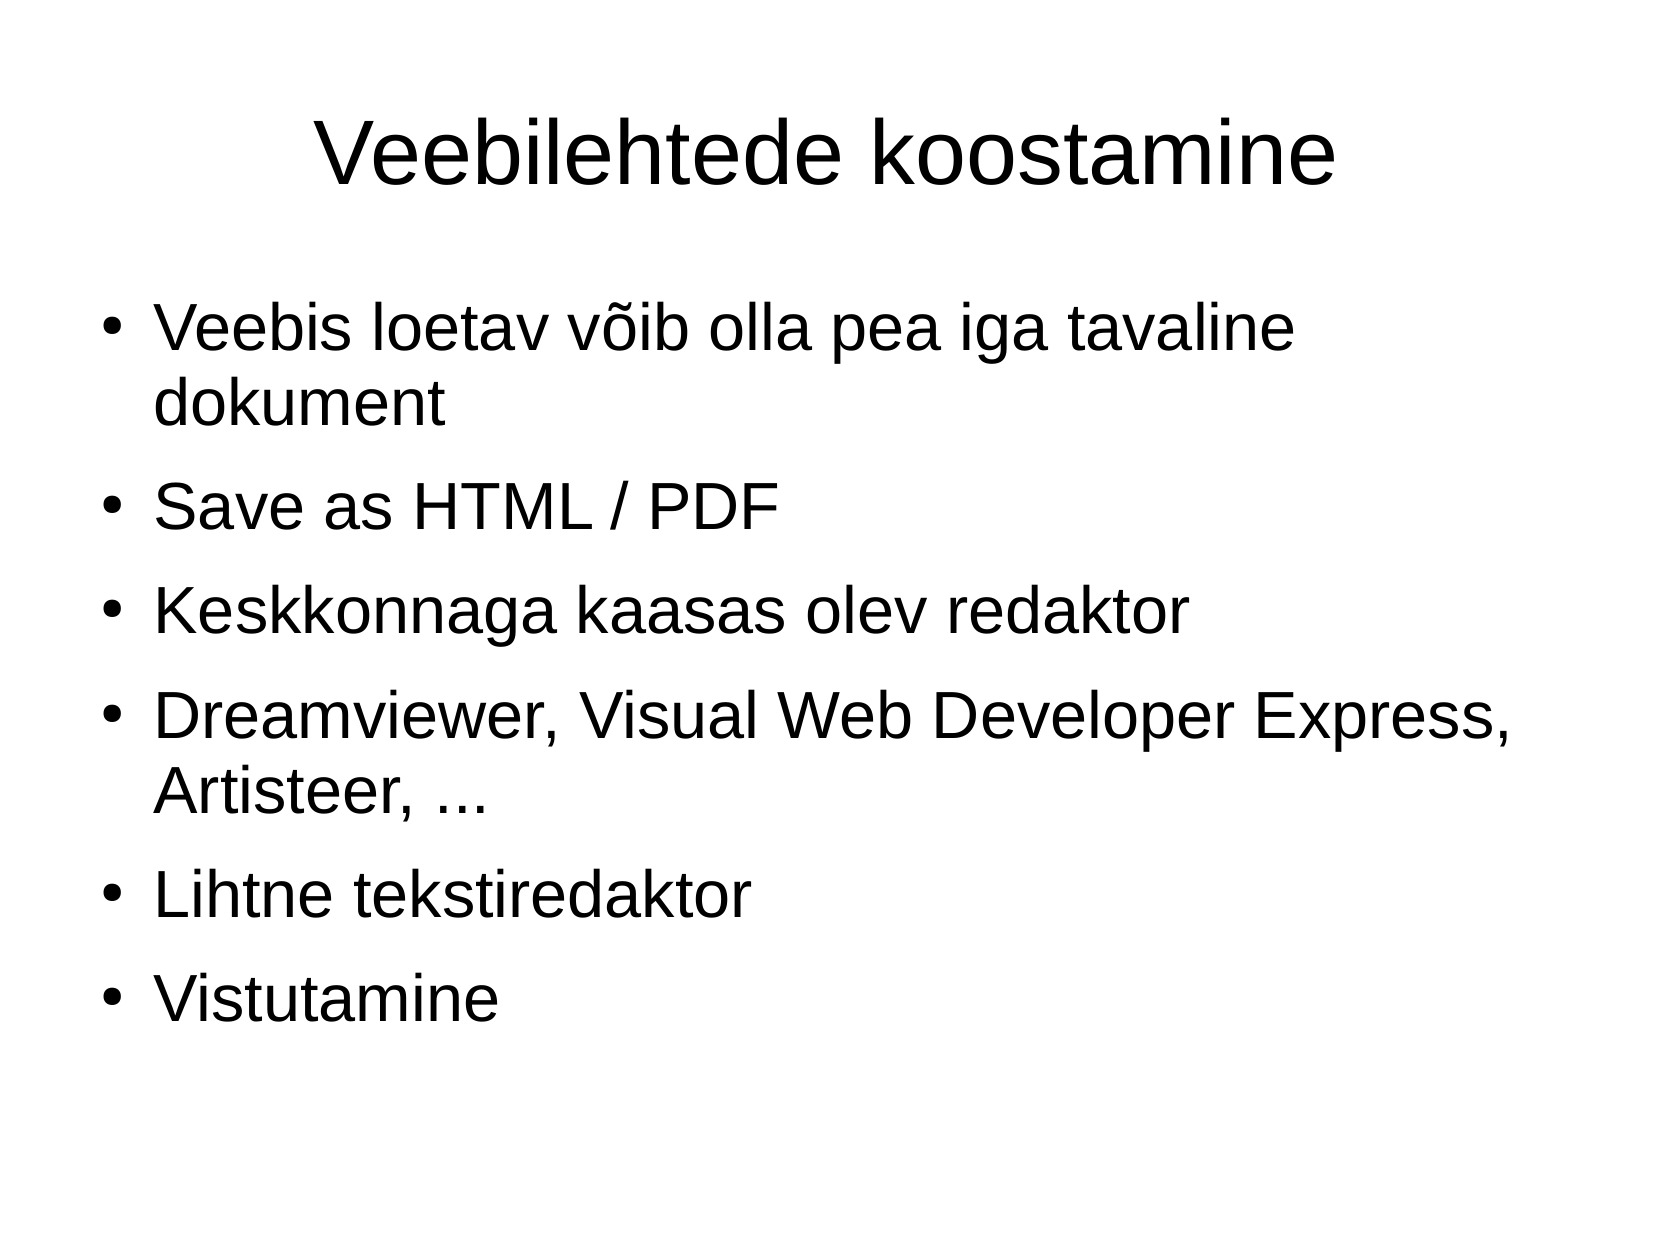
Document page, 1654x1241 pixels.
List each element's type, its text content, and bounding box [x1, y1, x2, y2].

title Veebilehtede koostamine [82, 56, 1571, 250]
list Veebis loetav võib olla pea iga tavaline dokument Save as HTML / PDF Keskkonnaga kaasas olev redaktor Dreamviewer, Visual Web Developer Express, Artisteer, ... Lihtne tekstiredaktor Vistutamine [82, 290, 1571, 1094]
